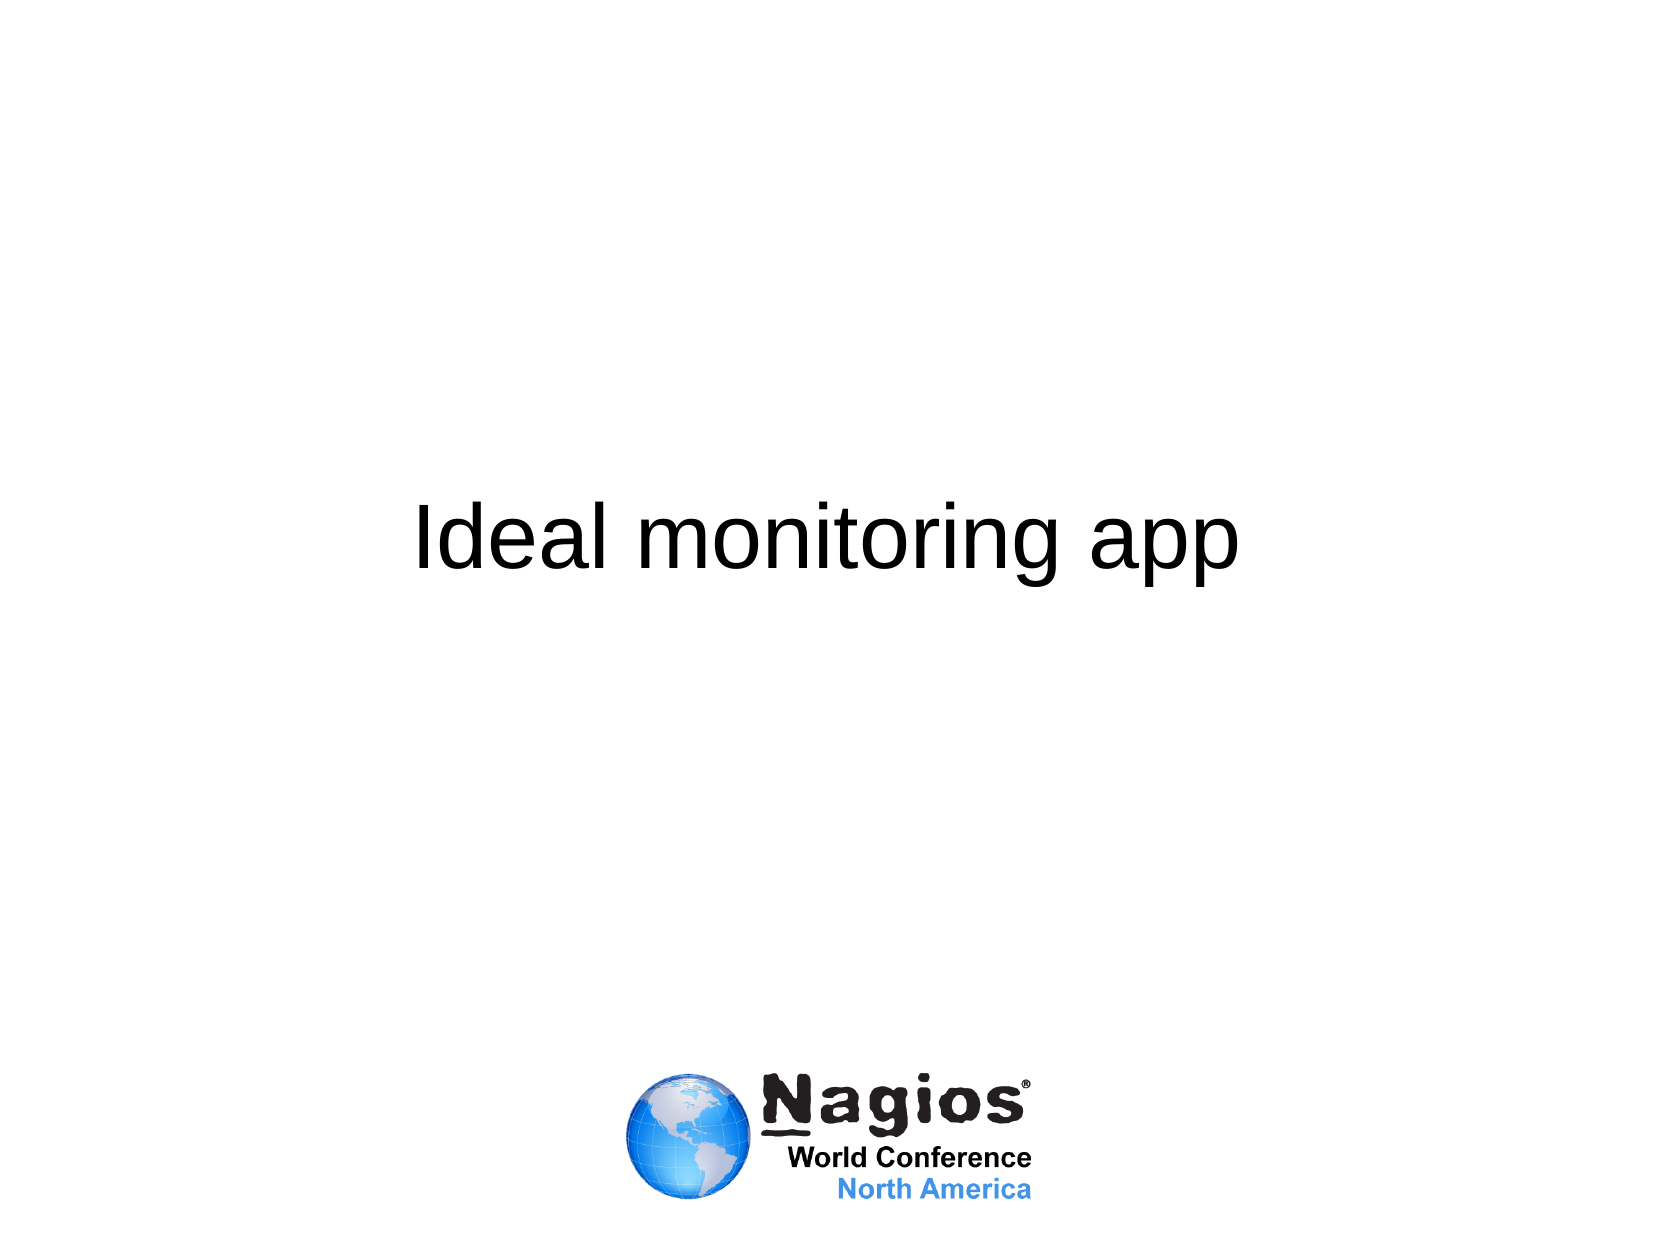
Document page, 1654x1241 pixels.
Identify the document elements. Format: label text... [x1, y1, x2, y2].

title Ideal monitoring app [82, 433, 1571, 641]
picture [626, 1072, 1032, 1226]
